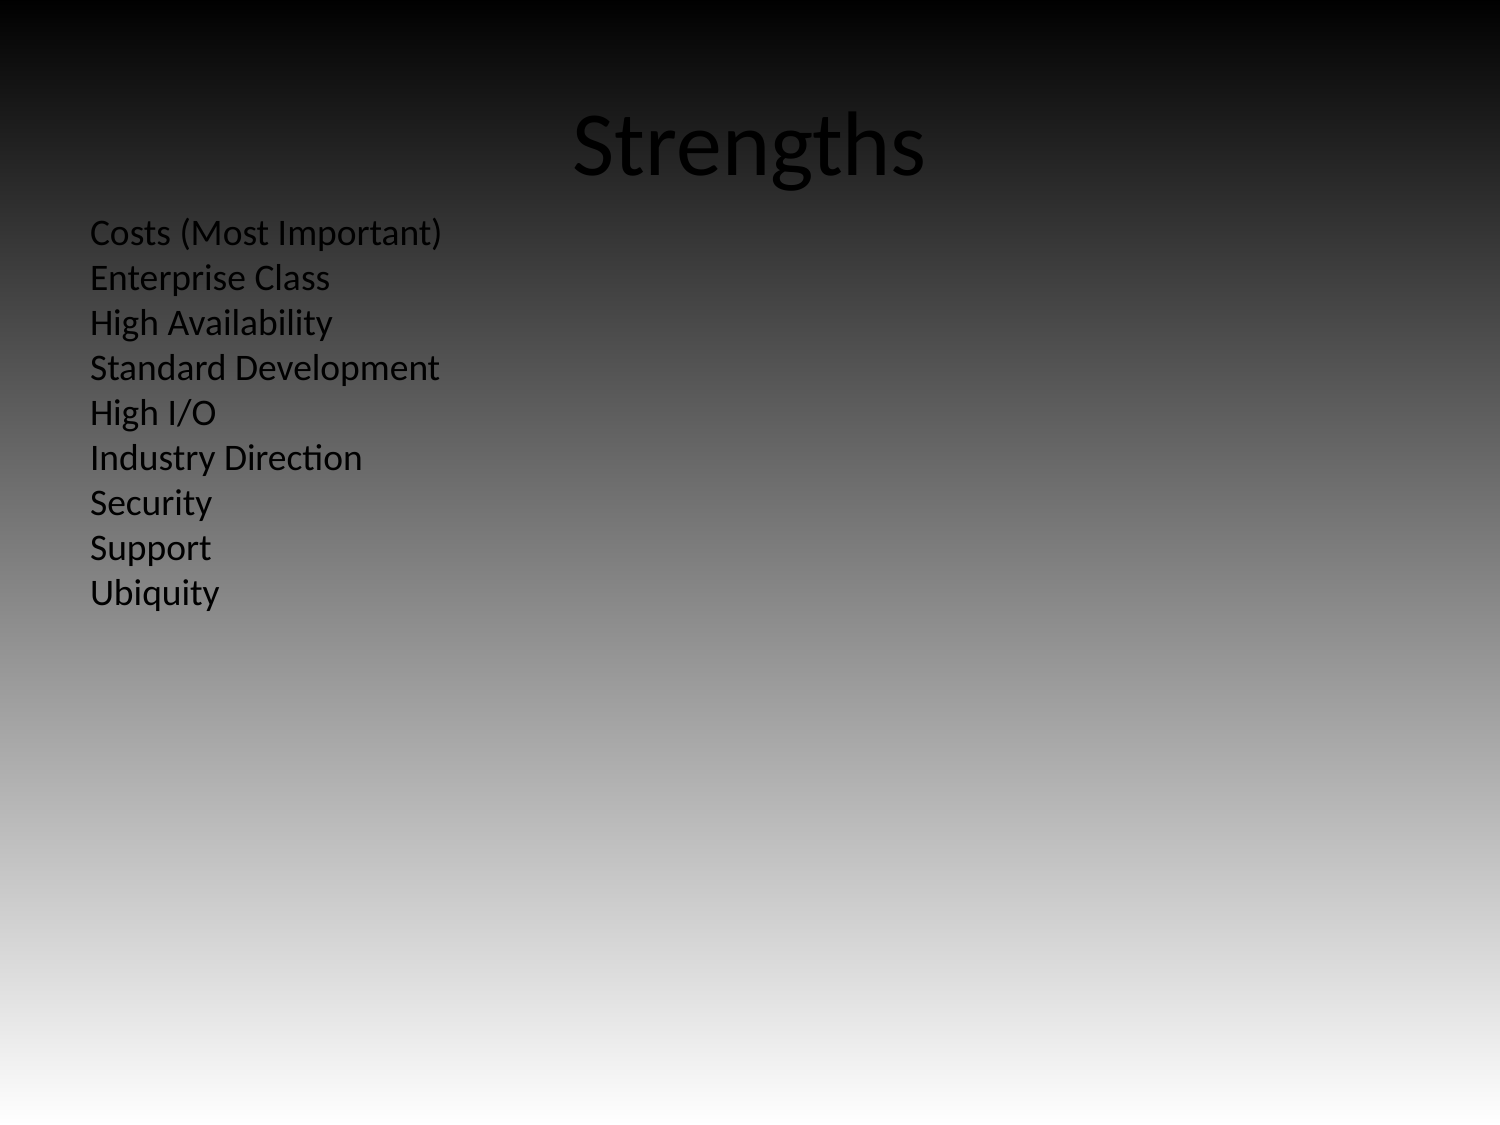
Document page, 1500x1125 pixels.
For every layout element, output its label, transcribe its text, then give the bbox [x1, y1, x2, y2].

list Costs (Most Important) Enterprise Class High Availability Standard Development High I/O Industry Direction Security Support Ubiquity [75, 200, 1425, 1063]
title Strengths [75, 45, 1425, 200]
